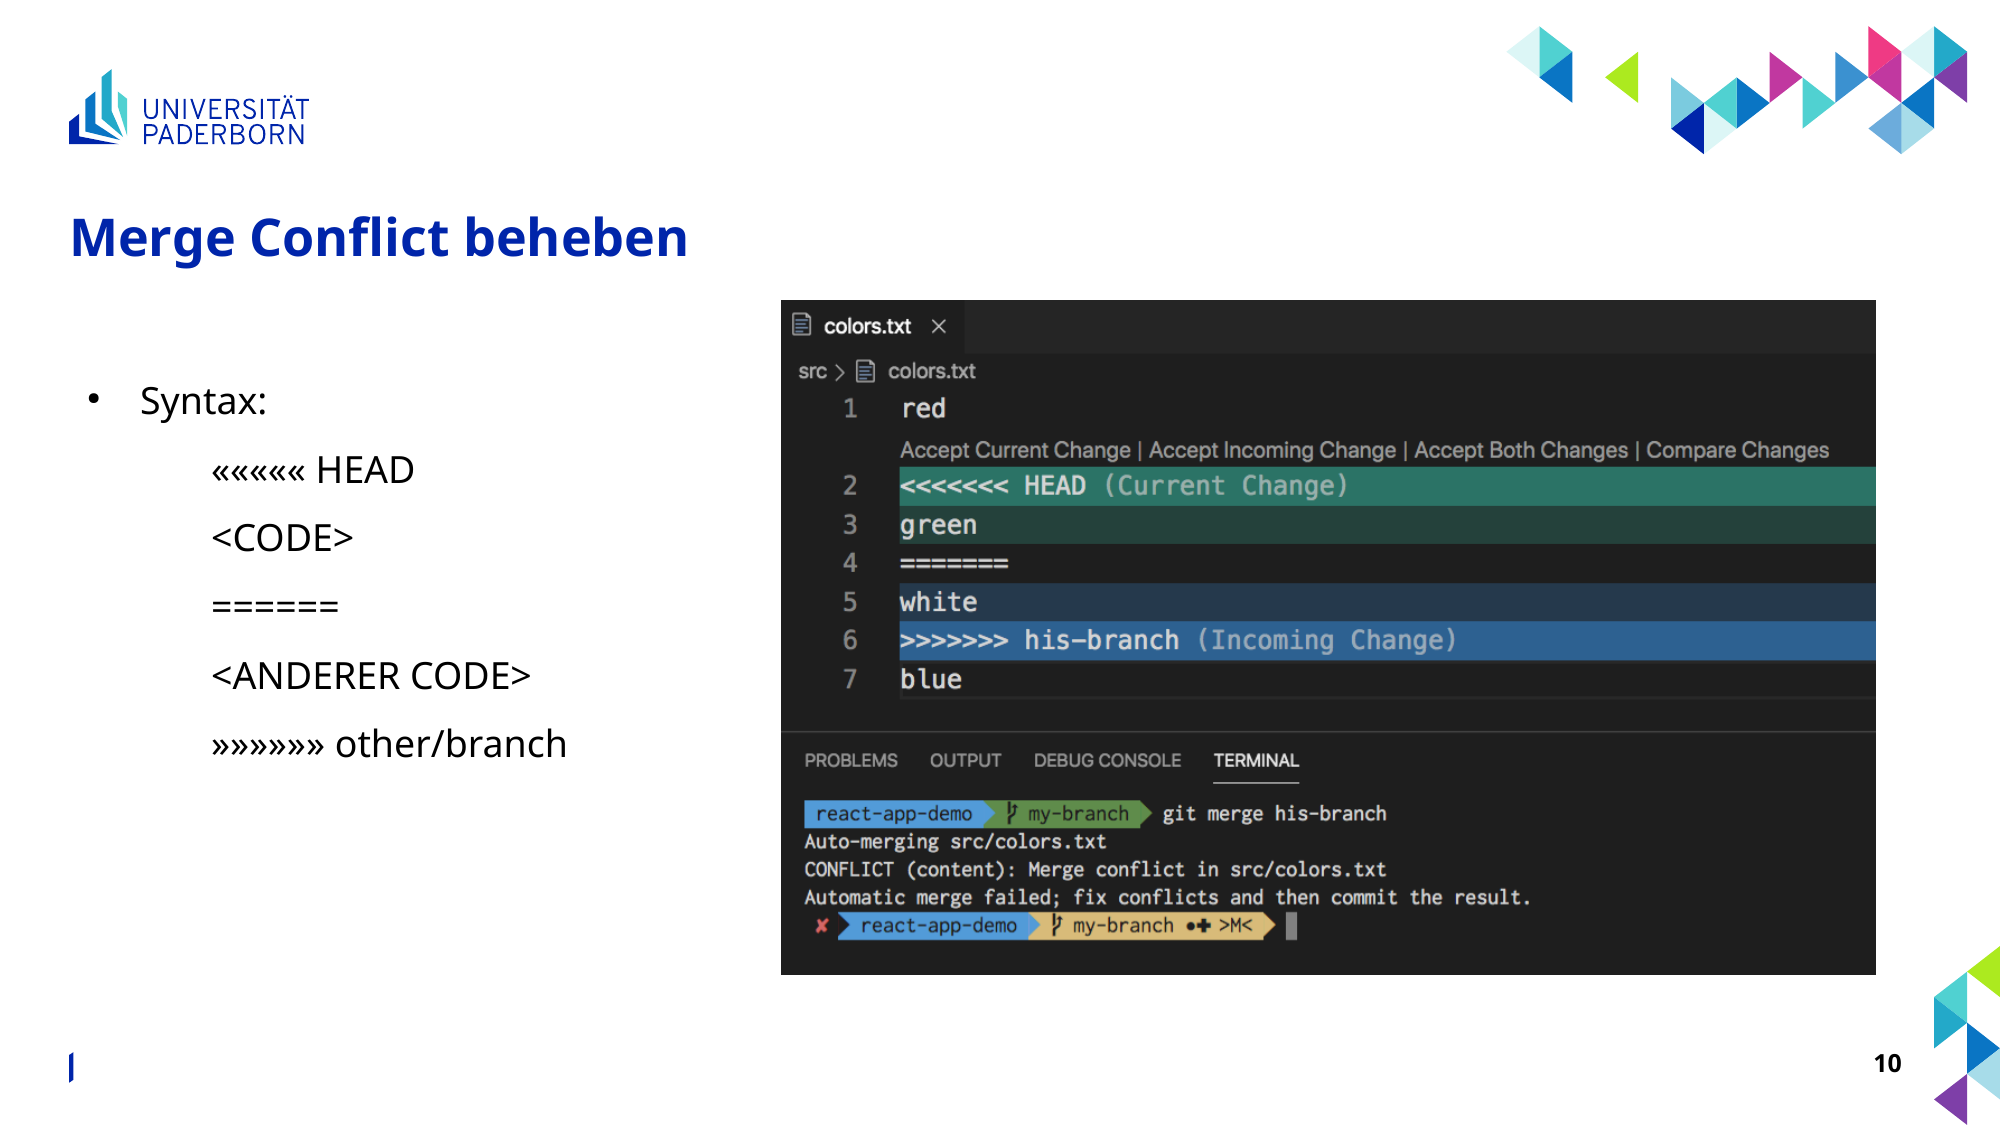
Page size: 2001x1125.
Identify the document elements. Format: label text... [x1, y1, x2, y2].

list Syntax: ««««« HEAD <CODE> ====== <ANDERER CODE> »»»»»» other/branch [69, 371, 953, 998]
title Merge Conflict beheben [69, 204, 1931, 347]
picture [781, 300, 1876, 976]
